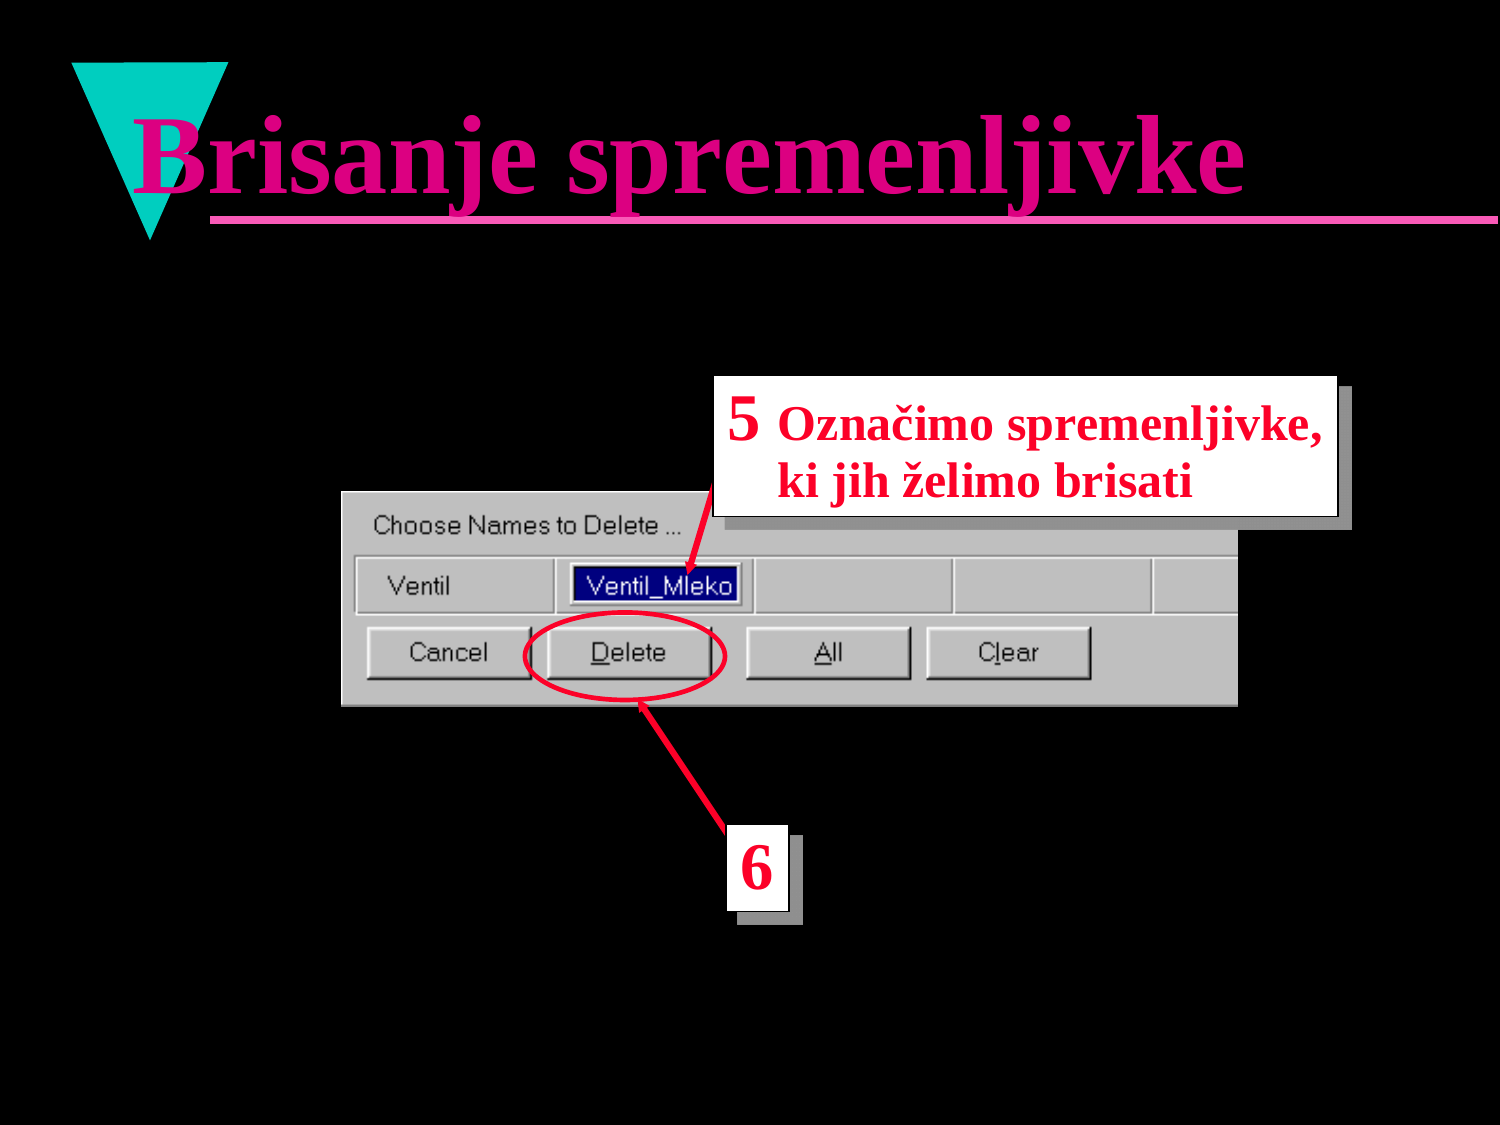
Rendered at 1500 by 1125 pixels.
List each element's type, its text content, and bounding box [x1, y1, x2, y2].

text_box 6 [725, 823, 790, 912]
text_box 5 Označimo spremenljivke, ki jih želimo brisati [712, 374, 1339, 517]
title Brisanje spremenljivke [117, 63, 1500, 251]
chart [341, 491, 1238, 708]
chart [528, 615, 722, 697]
